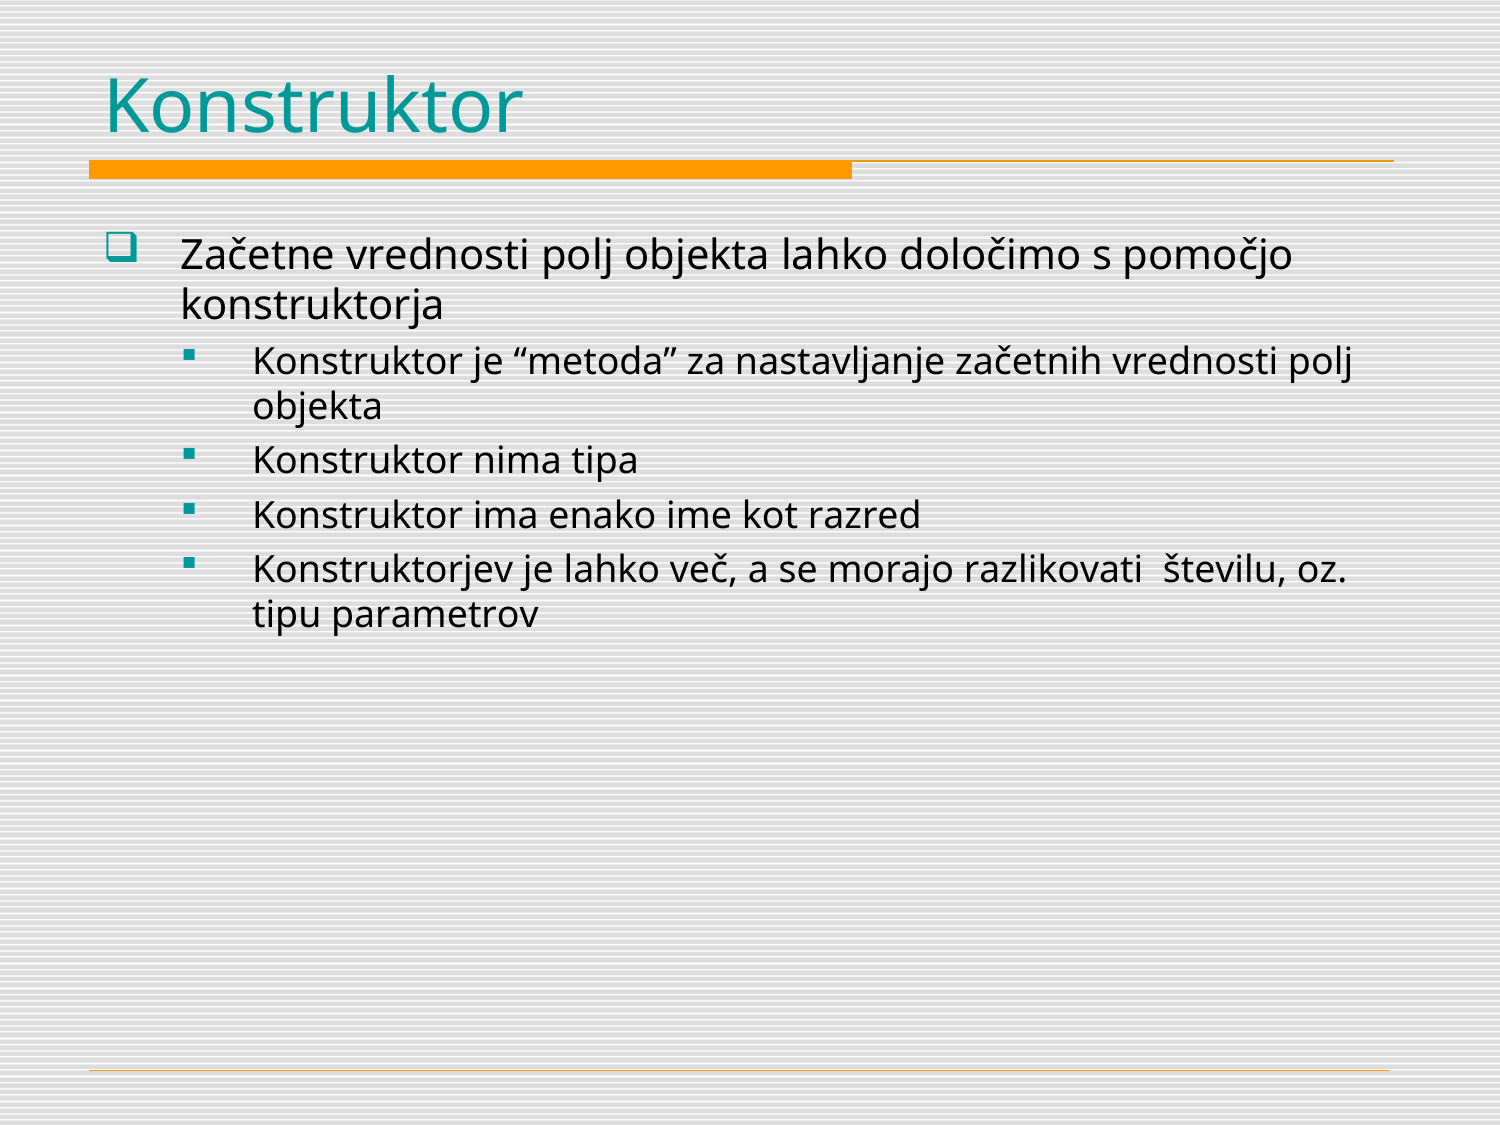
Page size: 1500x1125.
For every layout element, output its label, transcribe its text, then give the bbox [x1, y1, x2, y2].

picture [0, 0, 1500, 1125]
title Konstruktor [88, 42, 1401, 155]
list Začetne vrednosti polj objekta lahko določimo s pomočjo konstruktorja Konstruktor je “metoda” za nastavljanje začetnih vrednosti polj objekta Konstruktor nima tipa Konstruktor ima enako ime kot razred Konstruktorjev je lahko več, a se morajo razlikovati številu, oz. tipu parametrov [88, 220, 1401, 1059]
